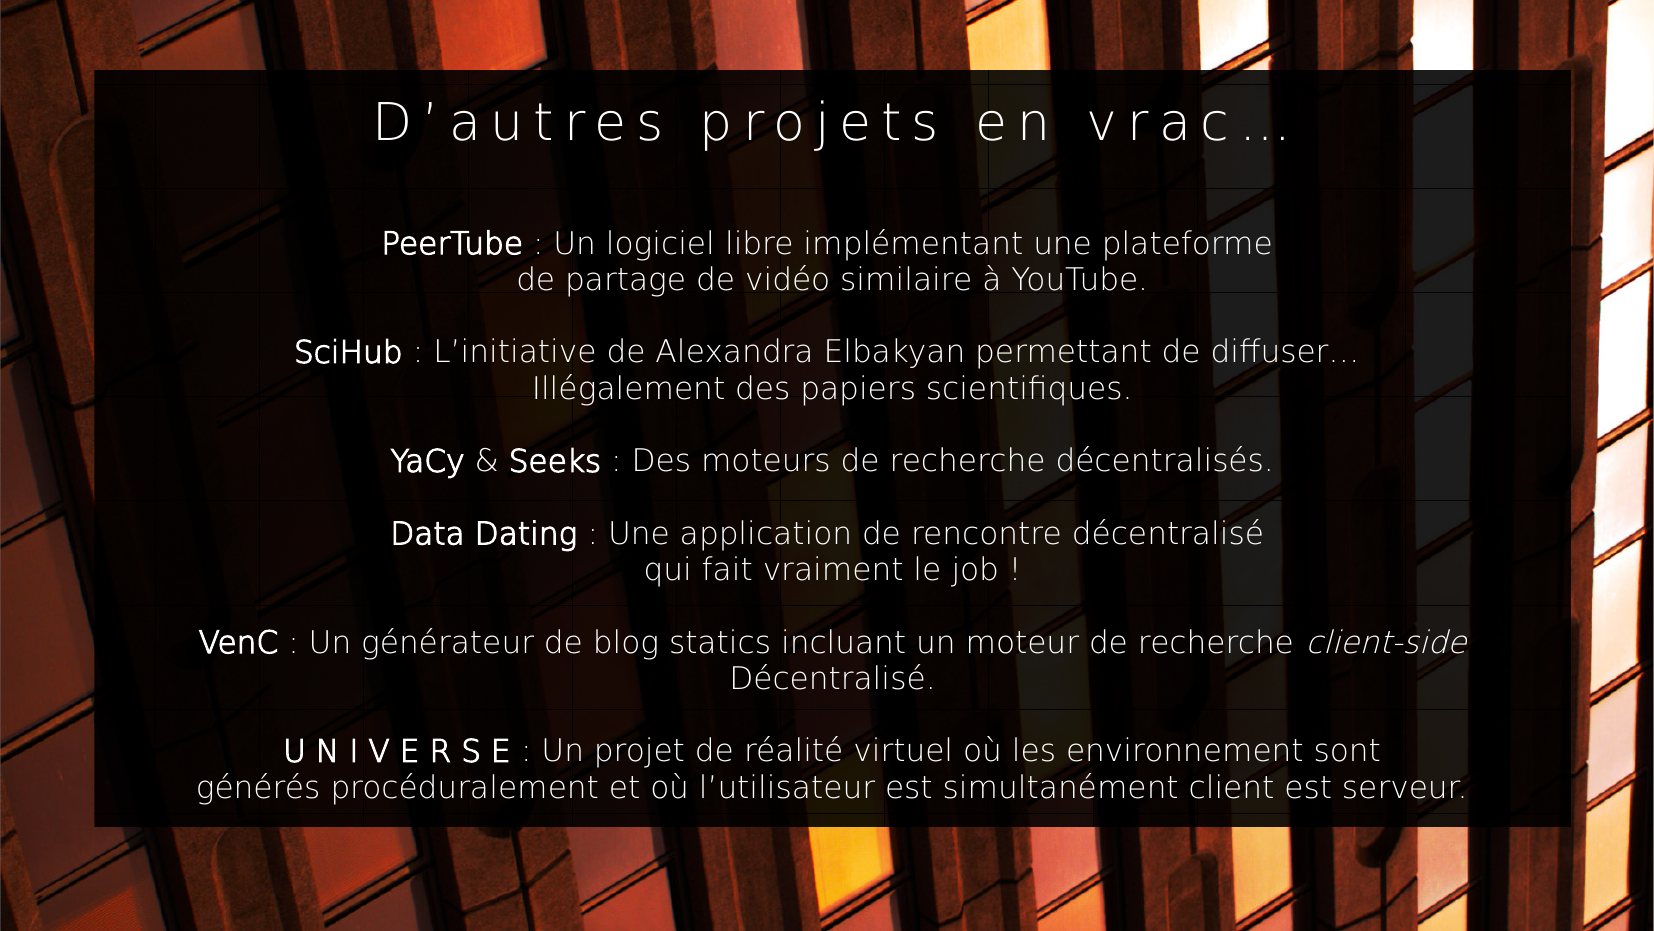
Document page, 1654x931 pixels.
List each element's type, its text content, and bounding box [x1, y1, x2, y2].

text_box D’autres projets en vrac… PeerTube : Un logiciel libre implémentant une plateforme de partage de vidéo similaire à YouTube. SciHub : L’initiative de Alexandra Elbakyan permettant de diffuser… Illégalement des papiers scientifiques. YaCy & Seeks : Des moteurs de recherche décentralisés. Data Dating : Une application de rencontre décentralisé qui fait vraiment le job ! VenC : Un générateur de blog statics incluant un moteur de recherche client-side Décentralisé. U N I V E R S E : Un projet de réalité virtuel où les environnement sont générés procéduralement et où l’utilisateur est simultanément client est serveur. [94, 70, 1571, 827]
picture [0, 0, 1654, 931]
